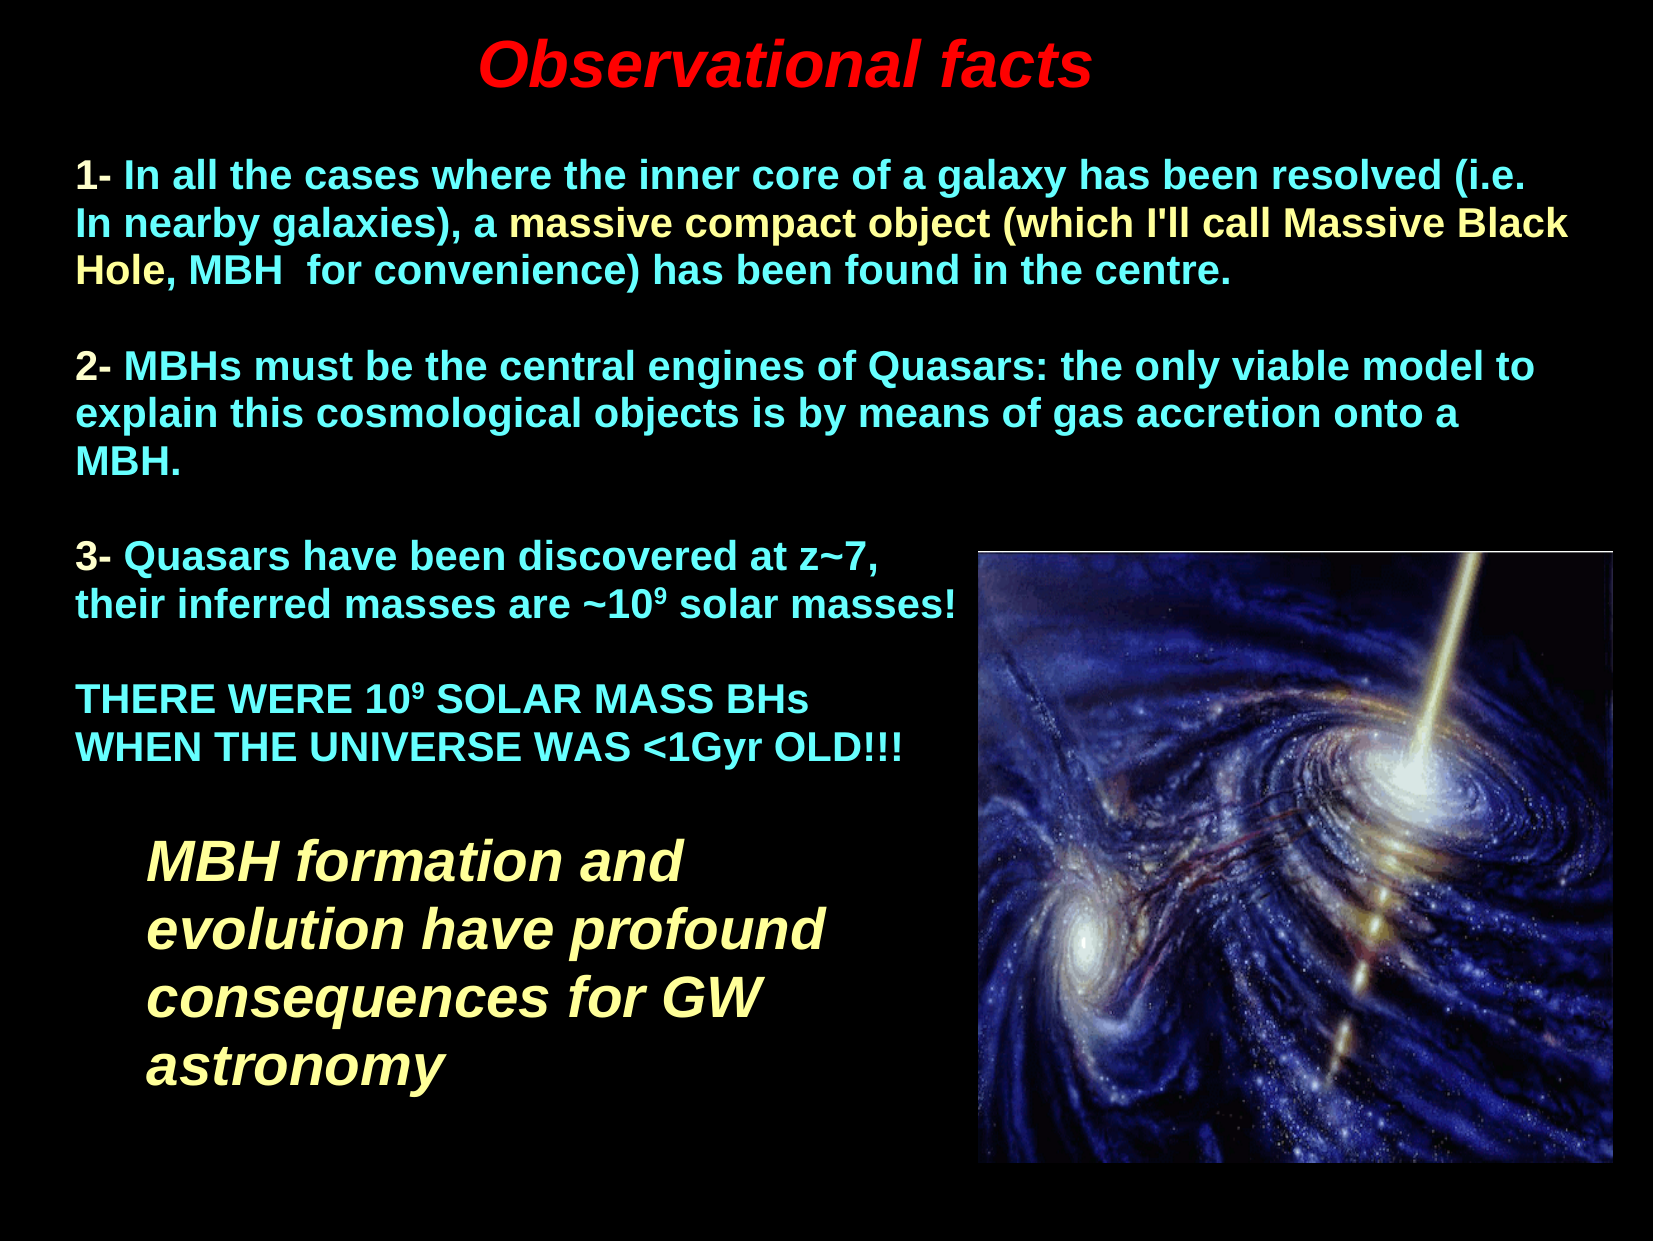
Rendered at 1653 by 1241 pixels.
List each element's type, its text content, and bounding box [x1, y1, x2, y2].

text_box Observational facts [477, 32, 1096, 101]
picture [978, 551, 1613, 1163]
text_box 1- In all the cases where the inner core of a galaxy has been resolved (i.e. In nearby galaxies), a massive compact object (which I'll call Massive Black Hole, MBH for convenience) has been found in the centre. 2- MBHs must be the central engines of Quasars: the only viable model to explain this cosmological objects is by means of gas accretion onto a MBH. 3- Quasars have been discovered at z~7, their inferred masses are ~109 solar masses! THERE WERE 109 SOLAR MASS BHs WHEN THE UNIVERSE WAS <1Gyr OLD!!! [75, 150, 1576, 770]
text_box MBH formation and evolution have profound consequences for GW astronomy [146, 824, 843, 1097]
